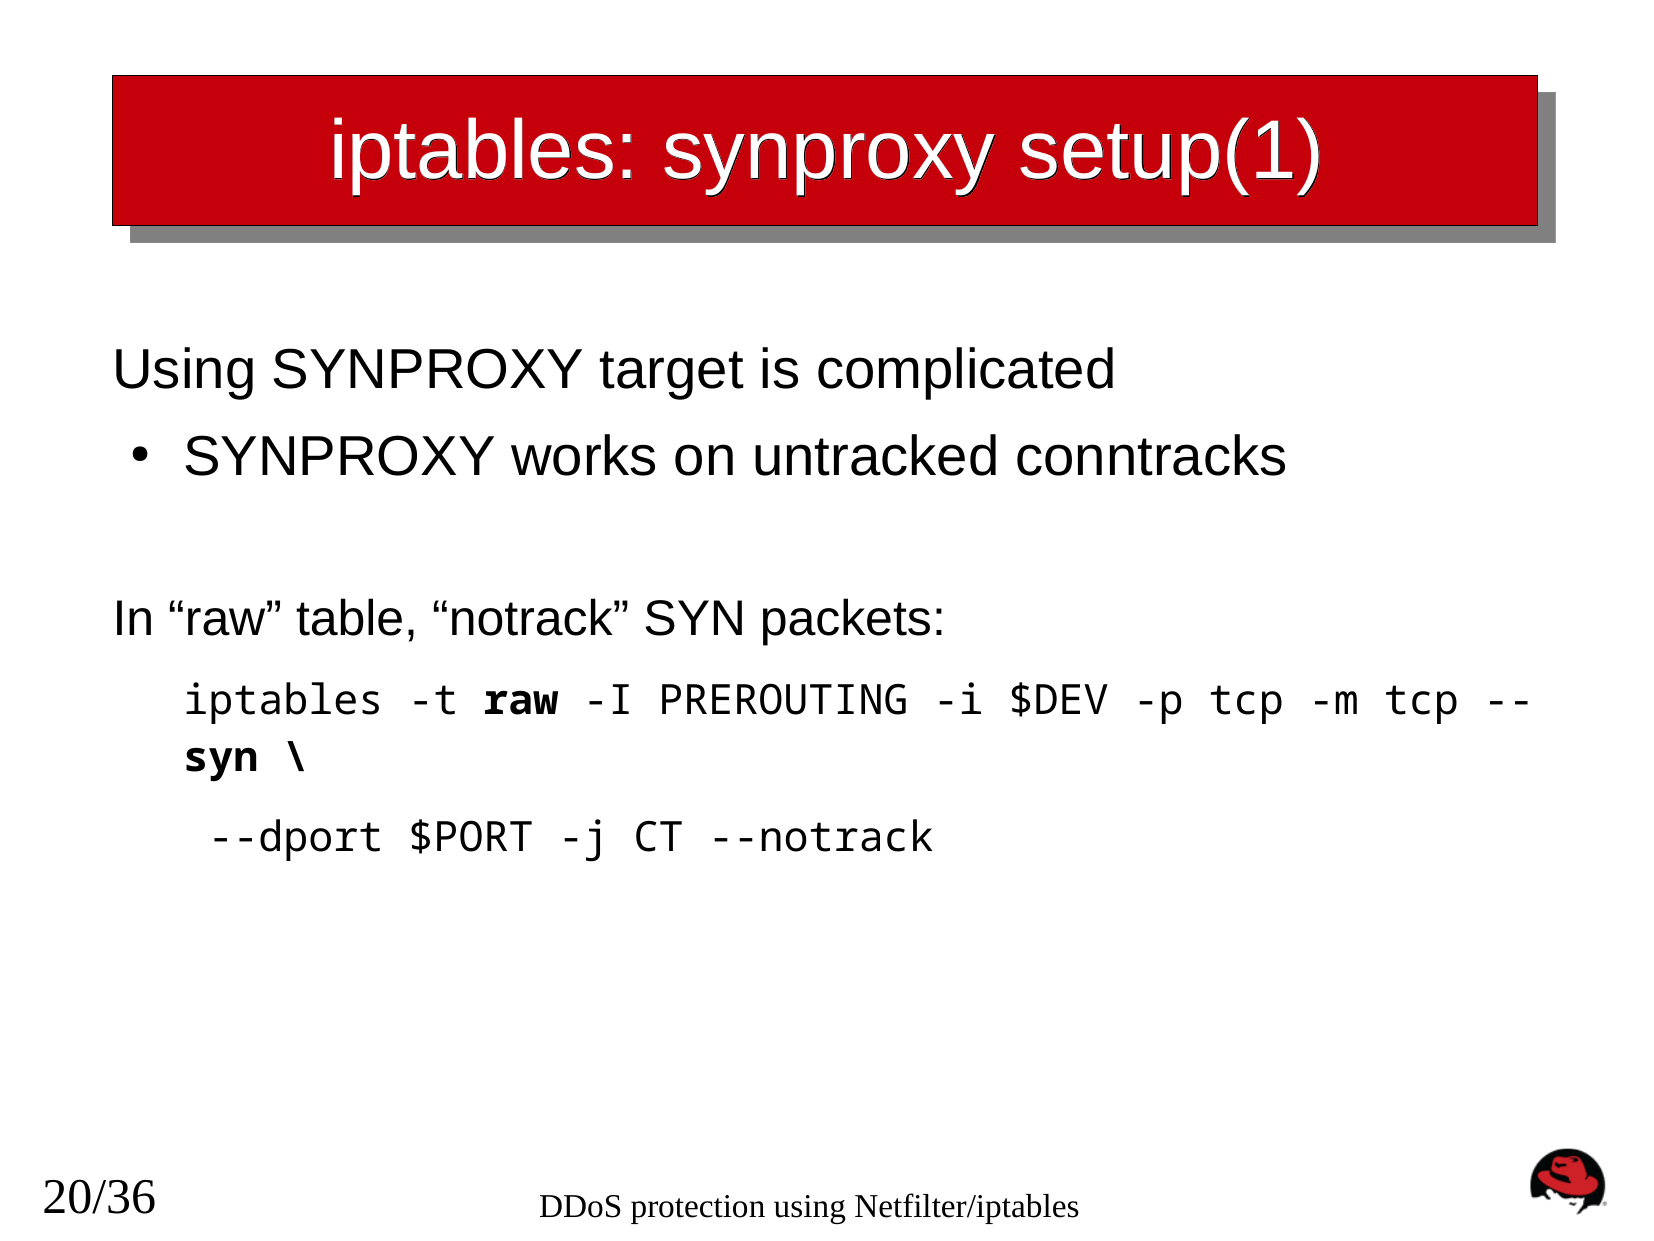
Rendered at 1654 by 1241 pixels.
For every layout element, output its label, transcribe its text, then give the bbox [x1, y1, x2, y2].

picture [1529, 1146, 1613, 1224]
list Using SYNPROXY target is complicated SYNPROXY works on untracked conntracks In “raw” table, “notrack” SYN packets: iptables -t raw -I PREROUTING -i $DEV -p tcp -m tcp --syn \ --dport $PORT -j CT --notrack [112, 337, 1538, 1126]
title iptables: synproxy setup(1) [116, 75, 1538, 226]
